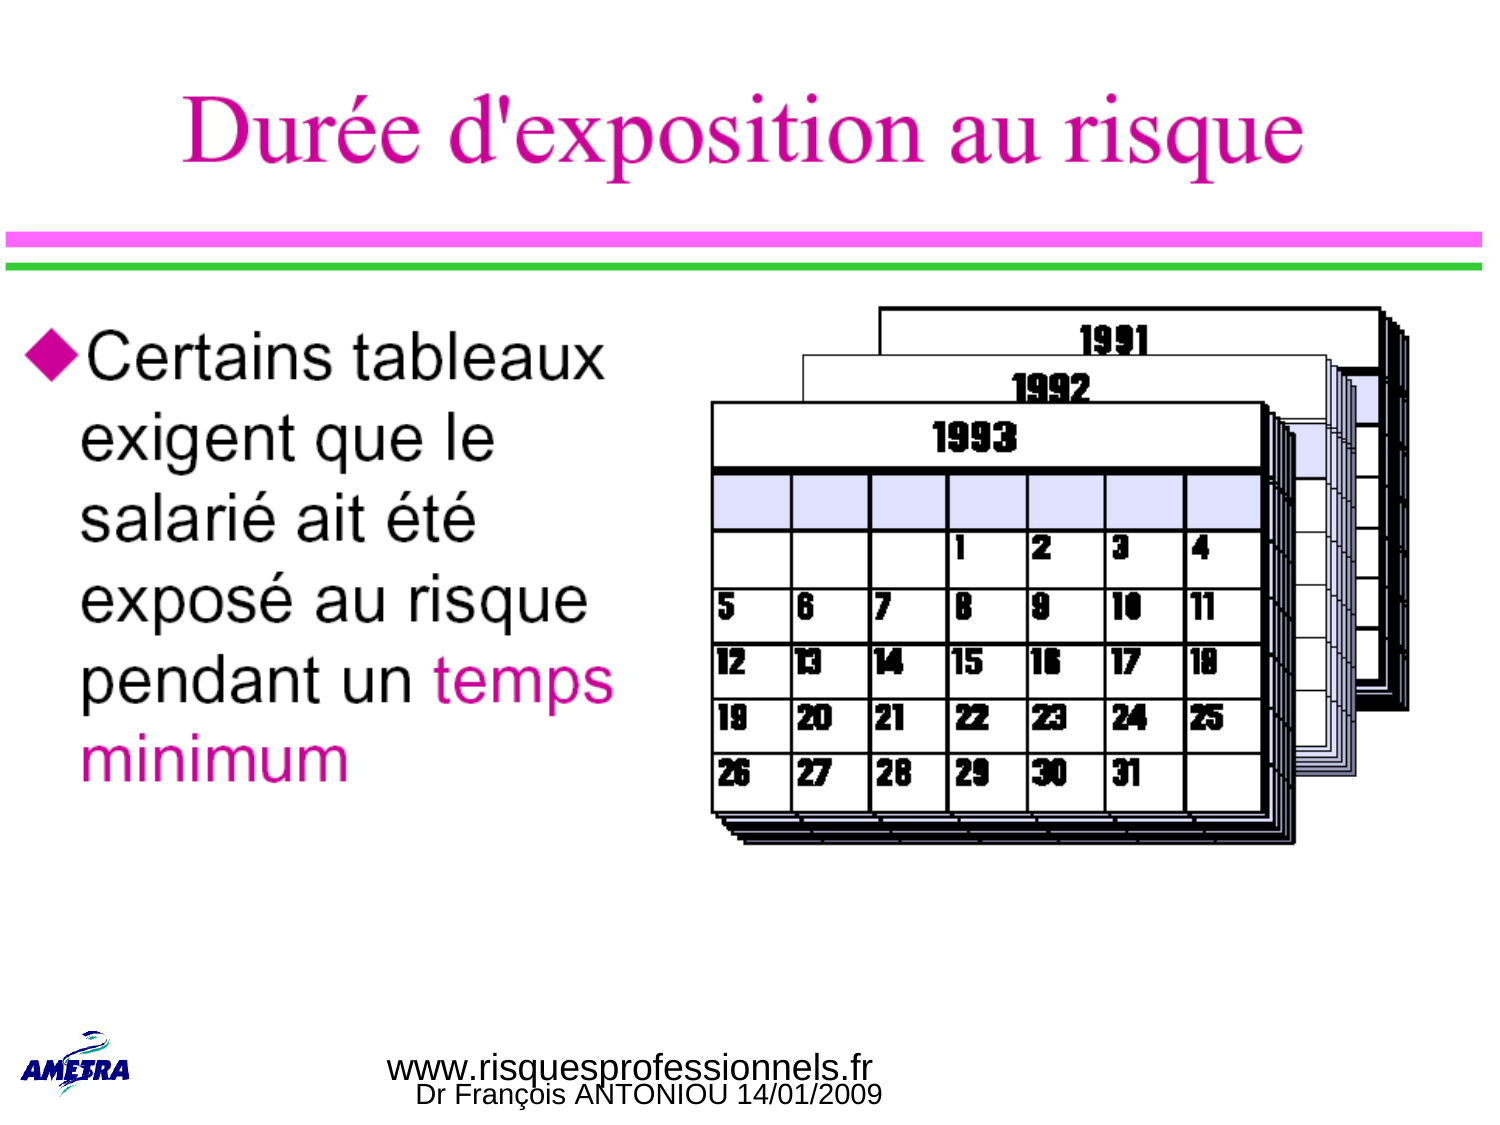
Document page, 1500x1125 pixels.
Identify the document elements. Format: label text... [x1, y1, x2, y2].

picture [0, 1007, 154, 1125]
picture [5, 41, 1483, 941]
text_box www.risquesprofessionnels.fr [372, 1034, 1058, 1096]
